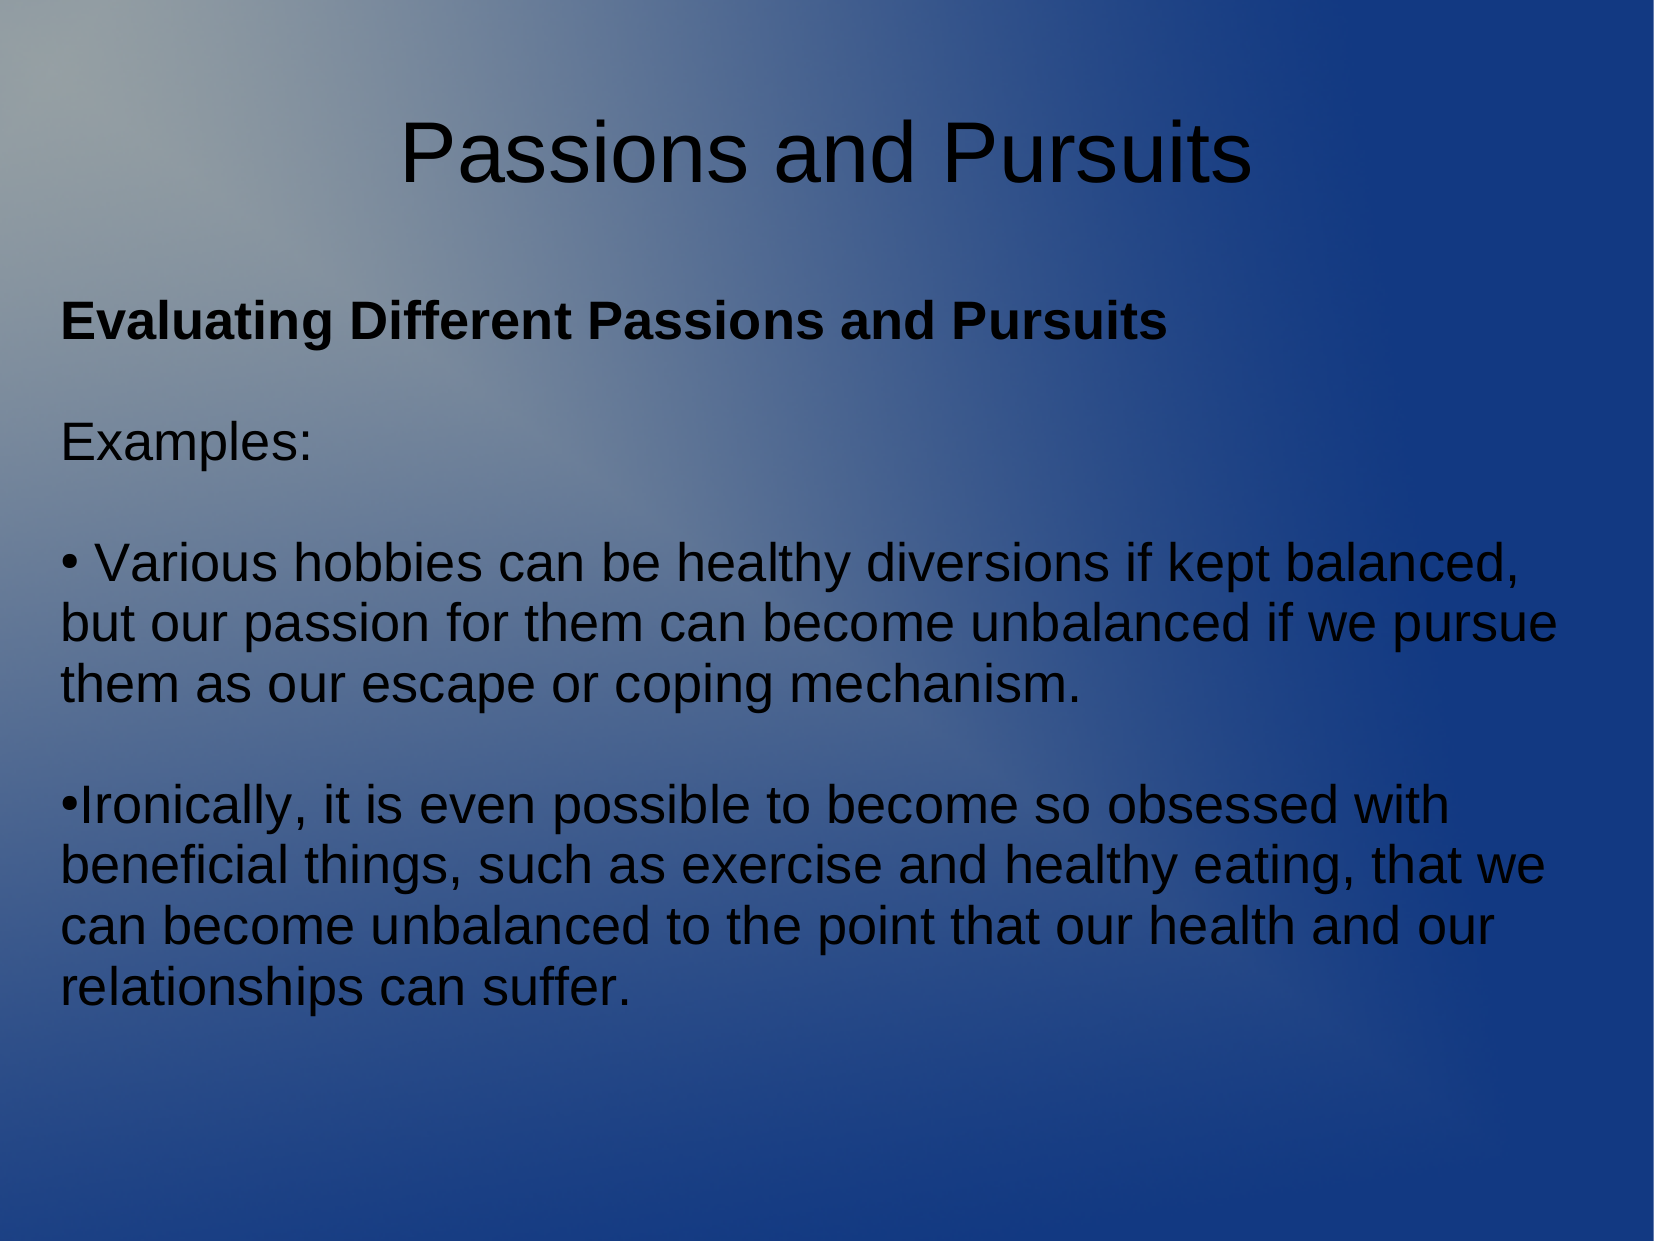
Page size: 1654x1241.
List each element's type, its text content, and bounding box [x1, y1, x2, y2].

picture [0, 0, 1654, 1241]
title Passions and Pursuits [82, 49, 1571, 257]
subtitle Evaluating Different Passions and Pursuits Examples: Various hobbies can be healthy diversions if kept balanced, but our passion for them can become unbalanced if we pursue them as our escape or coping mechanism. Ironically, it is even possible to become so obsessed with beneficial things, such as exercise and healthy eating, that we can become unbalanced to the point that our health and our relationships can suffer. [60, 290, 1571, 1150]
